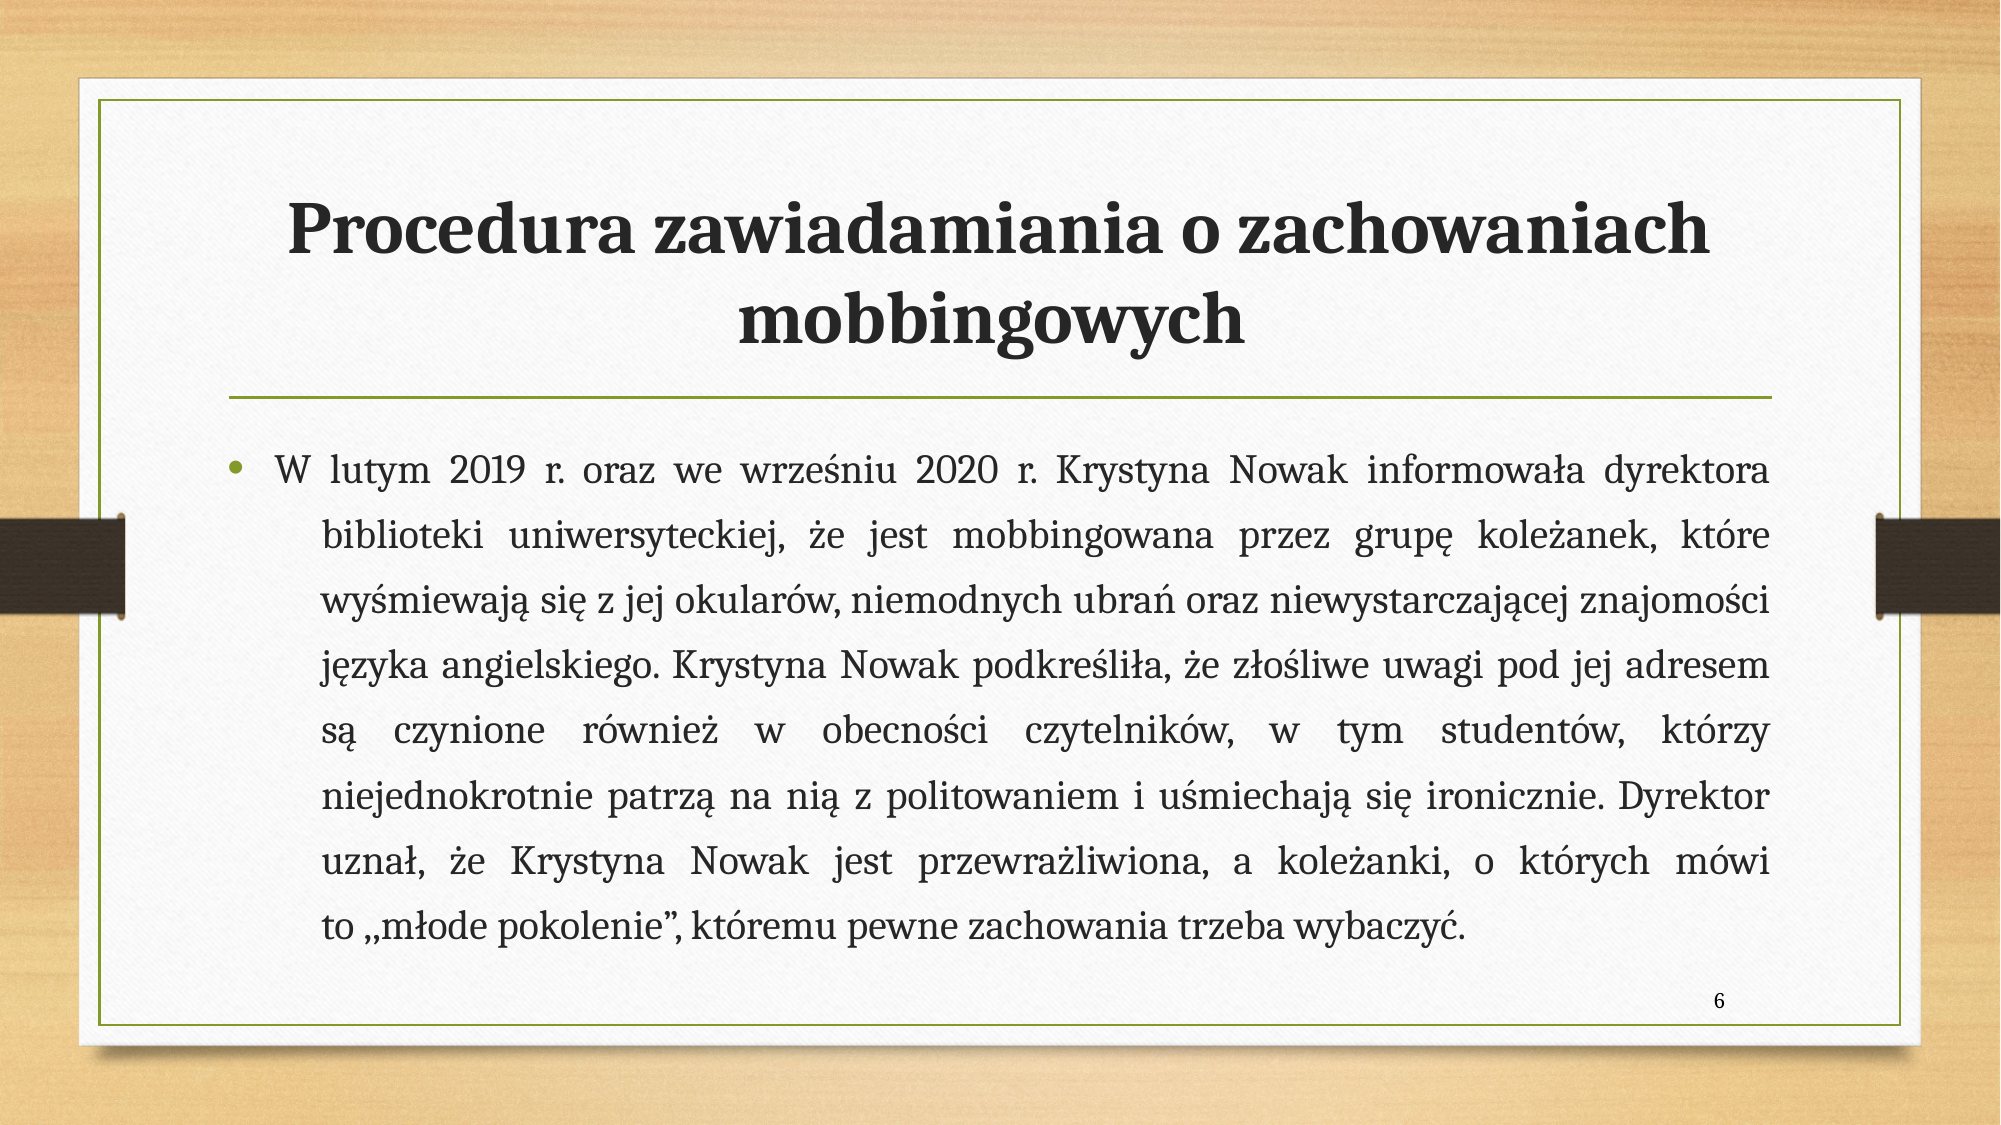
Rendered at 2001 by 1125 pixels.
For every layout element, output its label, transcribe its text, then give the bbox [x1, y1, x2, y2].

list W lutym 2019 r. oraz we wrześniu 2020 r. Krystyna Nowak informowała dyrektora biblioteki uniwersyteckiej, że jest mobbingowana przez grupę koleżanek, które wyśmiewają się z jej okularów, niemodnych ubrań oraz niewystarczającej znajomości języka angielskiego. Krystyna Nowak podkreśliła, że złośliwe uwagi pod jej adresem są czynione również w obecności czytelników, w tym studentów, którzy niejednokrotnie patrzą na nią z politowaniem i uśmiechają się ironicznie. Dyrektor uznał, że Krystyna Nowak jest przewrażliwiona, a koleżanki, o których mówi to ,,młode pokolenie”, któremu pewne zachowania trzeba wybaczyć. [212, 419, 1788, 964]
text_box [1698, 979, 1788, 1026]
title Procedura zawiadamiania o zachowaniach mobbingowych [212, 161, 1788, 376]
